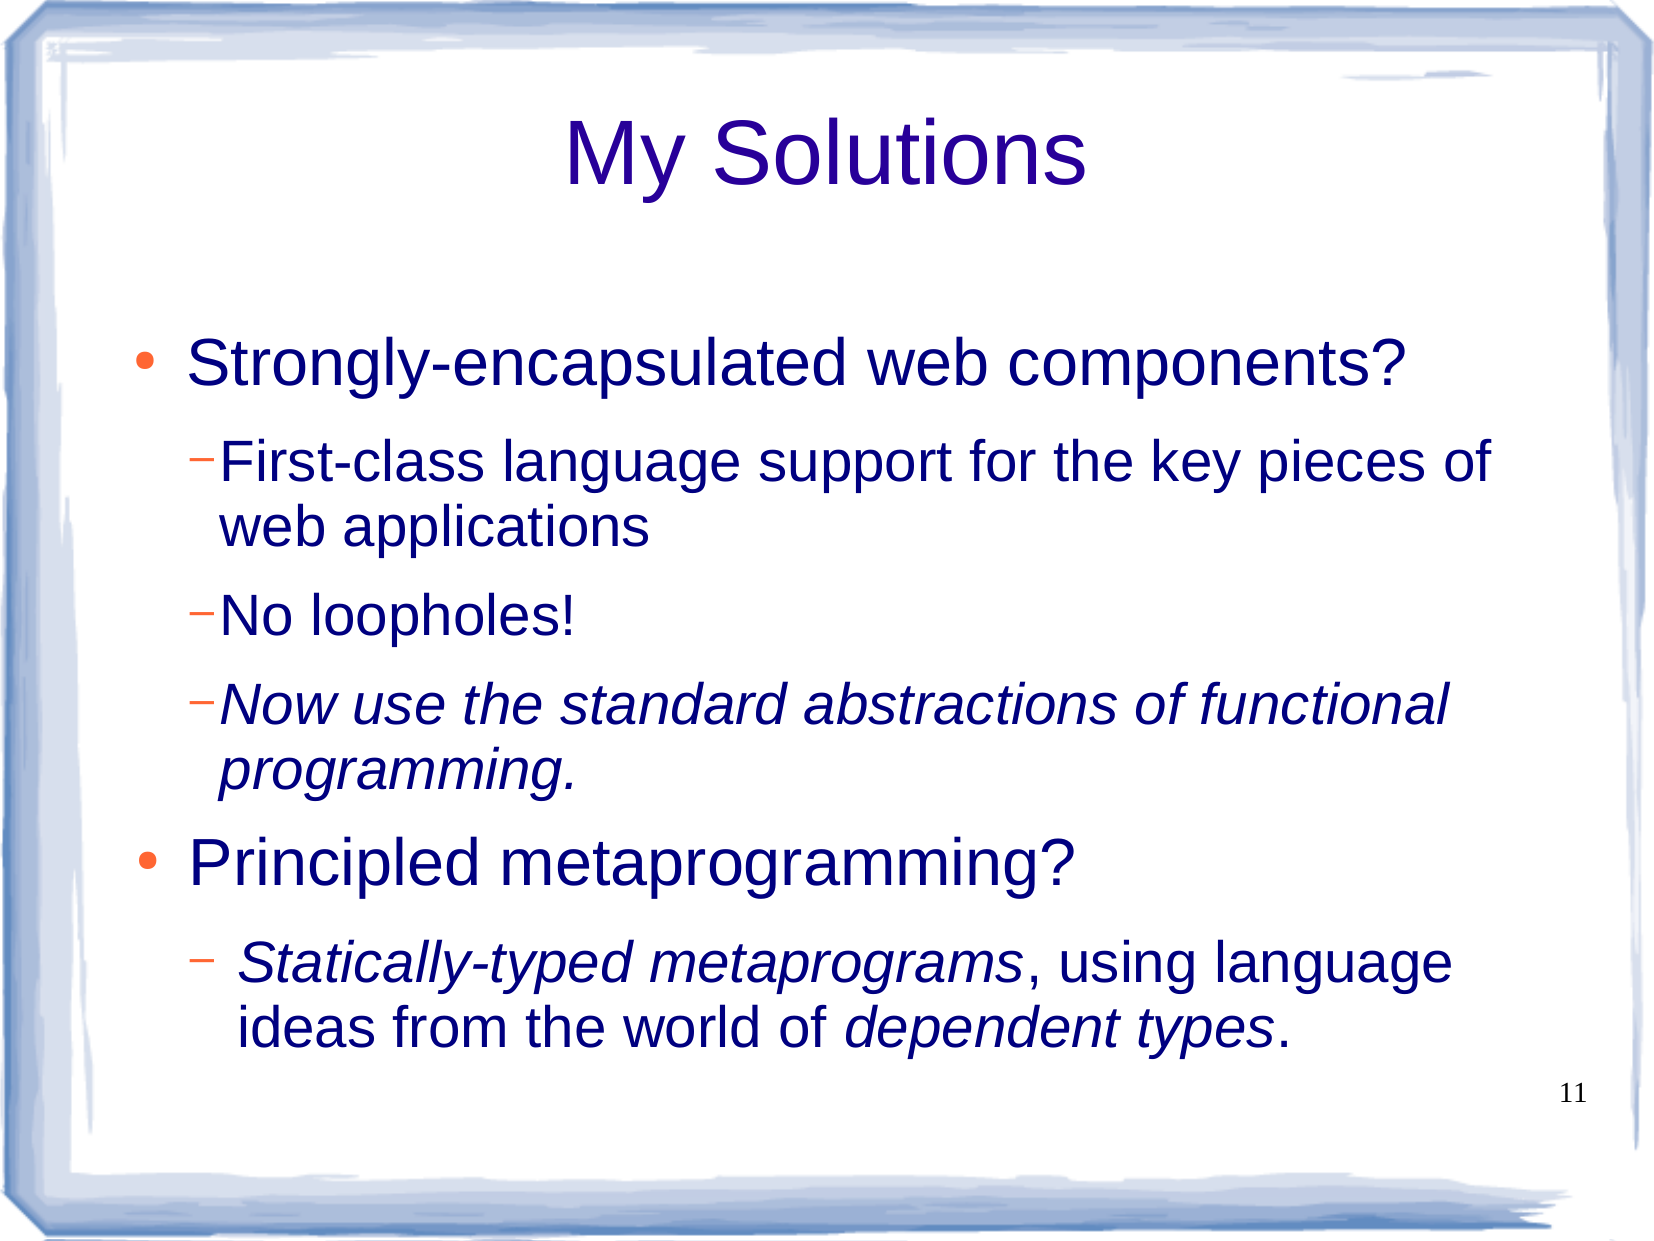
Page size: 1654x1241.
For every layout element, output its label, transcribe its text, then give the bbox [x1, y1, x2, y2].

list Strongly-encapsulated web components? First-class language support for the key pieces of web applications No loopholes! Now use the standard abstractions of functional programming. Principled metaprogramming? Statically-typed metaprograms, using language ideas from the world of dependent types. [118, 324, 1571, 1129]
picture [0, 0, 1654, 1241]
title My Solutions [82, 49, 1571, 257]
